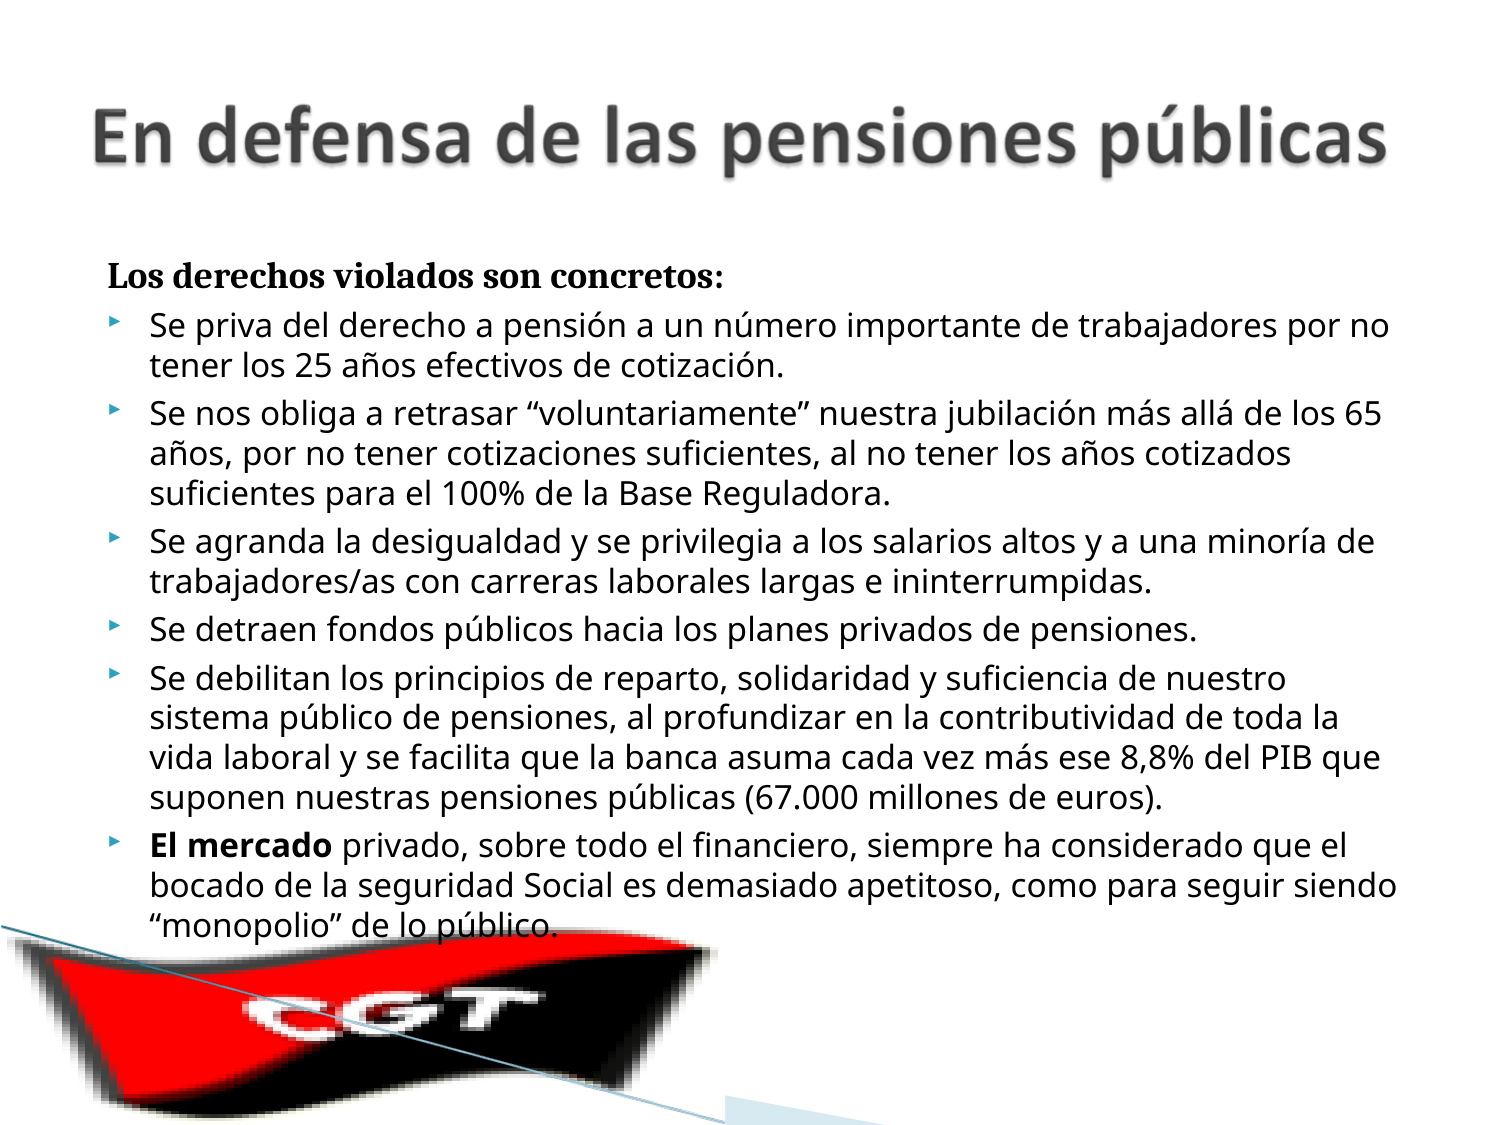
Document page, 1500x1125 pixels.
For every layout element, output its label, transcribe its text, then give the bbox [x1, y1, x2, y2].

picture [0, 924, 726, 1125]
text_box Los derechos violados son concretos: Se priva del derecho a pensión a un número importante de trabajadores por no tener los 25 años efectivos de cotización. Se nos obliga a retrasar “voluntariamente” nuestra jubilación más allá de los 65 años, por no tener cotizaciones suficientes, al no tener los años cotizados suficientes para el 100% de la Base Reguladora. Se agranda la desigualdad y se privilegia a los salarios altos y a una minoría de trabajadores/as con carreras laborales largas e ininterrumpidas. Se detraen fondos públicos hacia los planes privados de pensiones. Se debilitan los principios de reparto, solidaridad y suficiencia de nuestro sistema público de pensiones, al profundizar en la contributividad de toda la vida laboral y se facilita que la banca asuma cada vez más ese 8,8% del PIB que suponen nuestras pensiones públicas (67.000 millones de euros). El mercado privado, sobre todo el financiero, siempre ha considerado que el bocado de la seguridad Social es demasiado apetitoso, como para seguir siendo “monopolio” de lo público. [75, 242, 1426, 1001]
picture [32, 43, 1446, 235]
